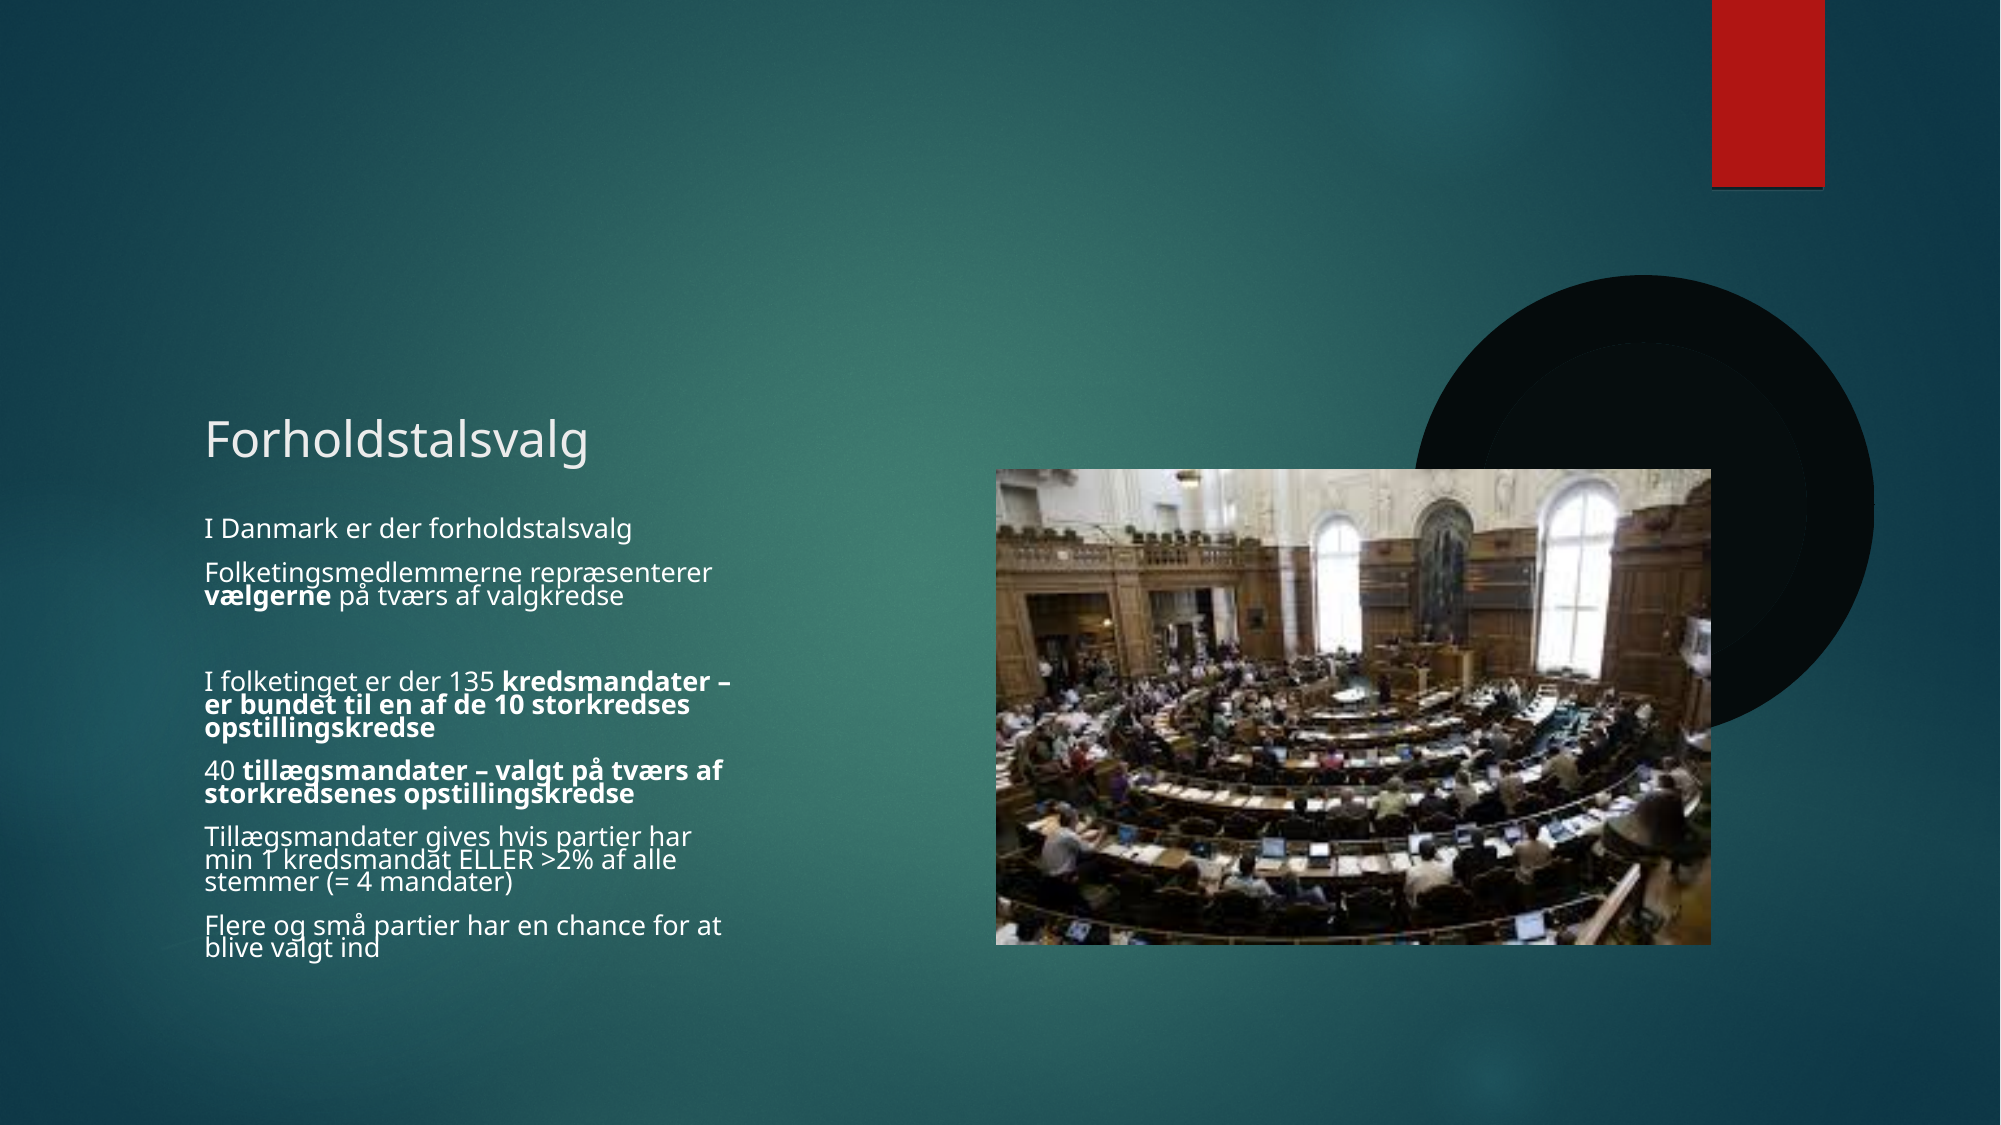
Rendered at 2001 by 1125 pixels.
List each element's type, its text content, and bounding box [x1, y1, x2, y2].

picture [996, 469, 1711, 945]
list I Danmark er der forholdstalsvalg Folketingsmedlemmerne repræsenterer vælgerne på tværs af valgkredse I folketinget er der 135 kredsmandater – er bundet til en af de 10 storkredses opstillingskredse 40 tillægsmandater – valgt på tværs af storkredsenes opstillingskredse Tillægsmandater gives hvis partier har min 1 kredsmandat ELLER >2% af alle stemmer (= 4 mandater) Flere og små partier har en chance for at blive valgt ind [189, 513, 748, 989]
title Forholdstalsvalg [189, 237, 748, 476]
